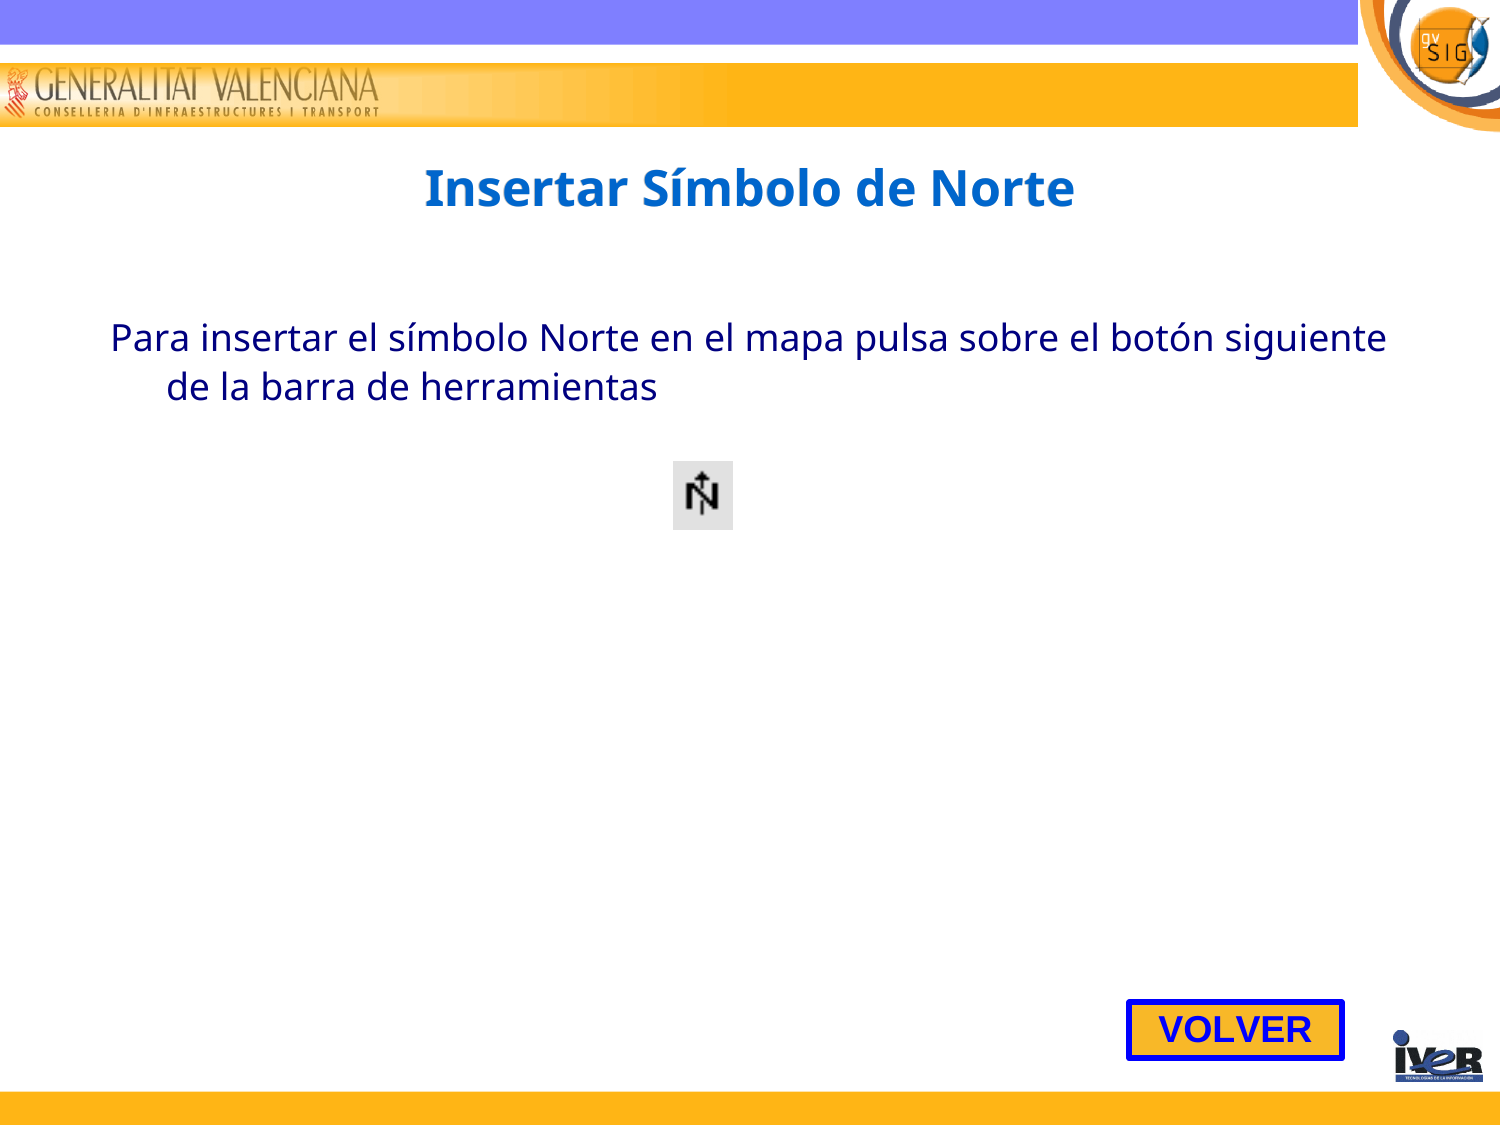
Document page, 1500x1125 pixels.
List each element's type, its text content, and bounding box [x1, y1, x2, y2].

picture [1393, 1030, 1483, 1082]
title Insertar Símbolo de Norte [110, 86, 1391, 288]
text_box VOLVER [1129, 1002, 1342, 1059]
picture [1358, 0, 1500, 133]
picture [673, 461, 733, 530]
list Para insertar el símbolo Norte en el mapa pulsa sobre el botón siguiente de la barra de herramientas [110, 312, 1391, 1022]
